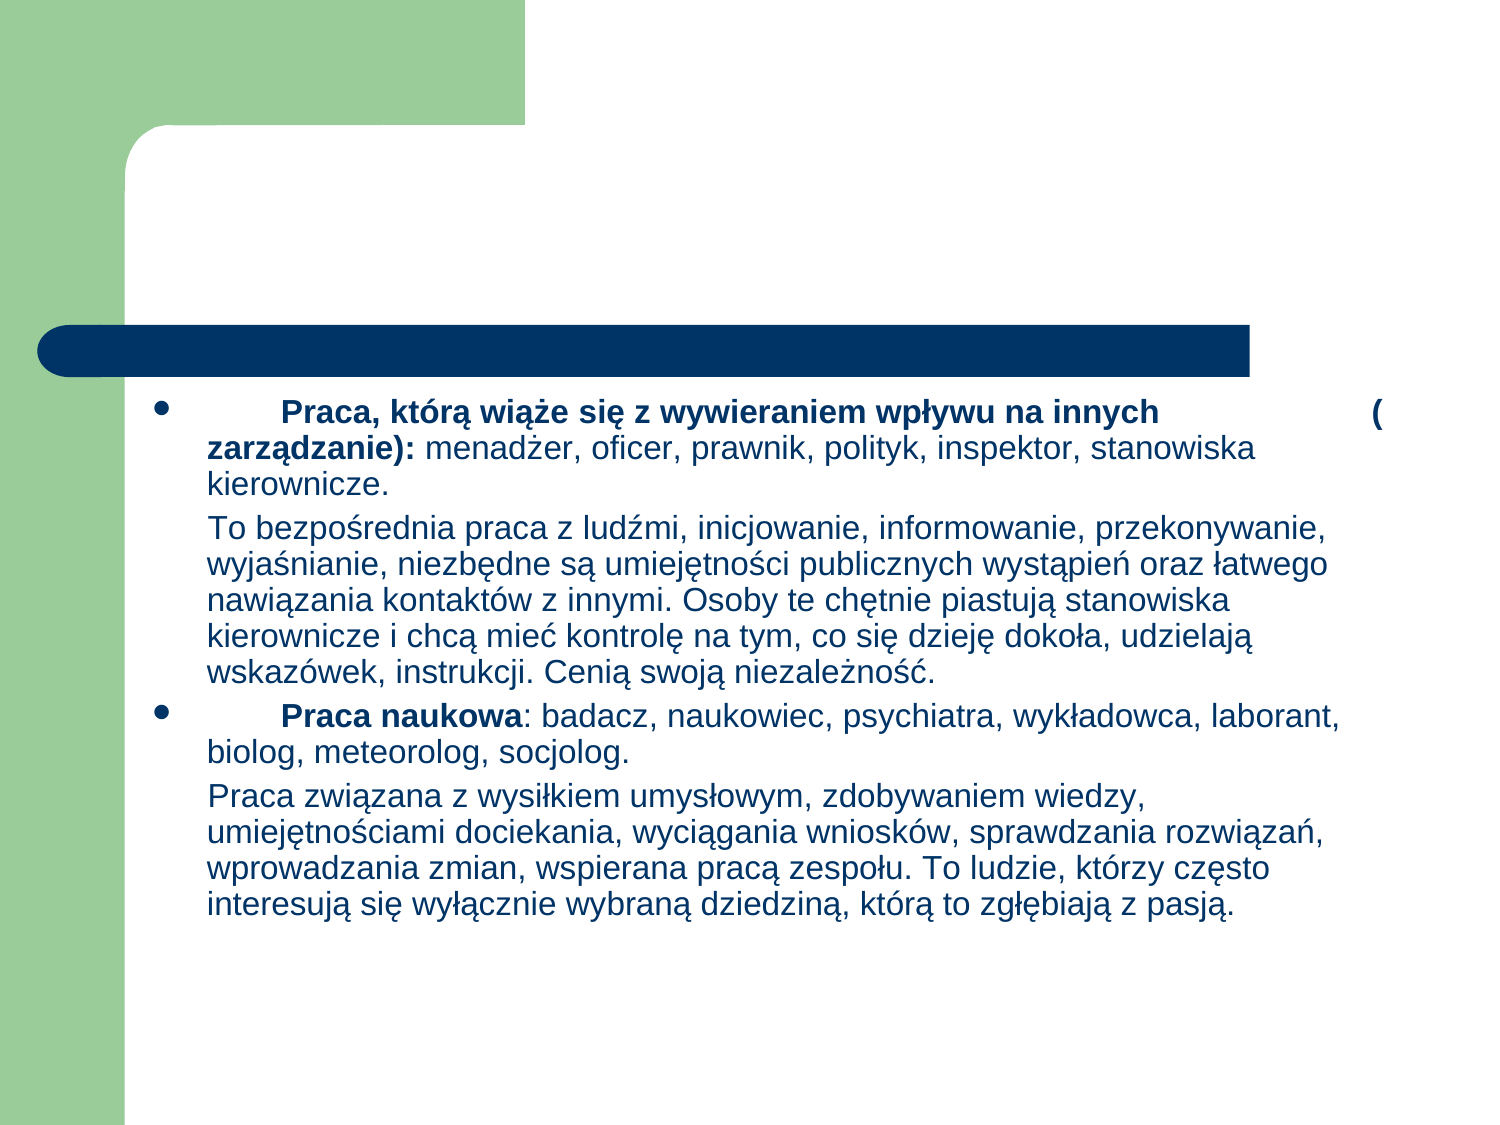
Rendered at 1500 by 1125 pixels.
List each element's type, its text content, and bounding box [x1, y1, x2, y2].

list Praca, którą wiąże się z wywieraniem wpływu na innych ( zarządzanie): menadżer, oficer, prawnik, polityk, inspektor, stanowiska kierownicze. To bezpośrednia praca z ludźmi, inicjowanie, informowanie, przekonywanie, wyjaśnianie, niezbędne są umiejętności publicznych wystąpień oraz łatwego nawiązania kontaktów z innymi. Osoby te chętnie piastują stanowiska kierownicze i chcą mieć kontrolę na tym, co się dzieję dokoła, udzielają wskazówek, instrukcji. Cenią swoją niezależność. Praca naukowa: badacz, naukowiec, psychiatra, wykładowca, laborant, biolog, meteorolog, socjolog. Praca związana z wysiłkiem umysłowym, zdobywaniem wiedzy, umiejętnościami dociekania, wyciągania wniosków, sprawdzania rozwiązań, wprowadzania zmian, wspierana pracą zespołu. To ludzie, którzy często interesują się wyłącznie wybraną dziedziną, którą to zgłębiają z pasją. [137, 387, 1400, 999]
